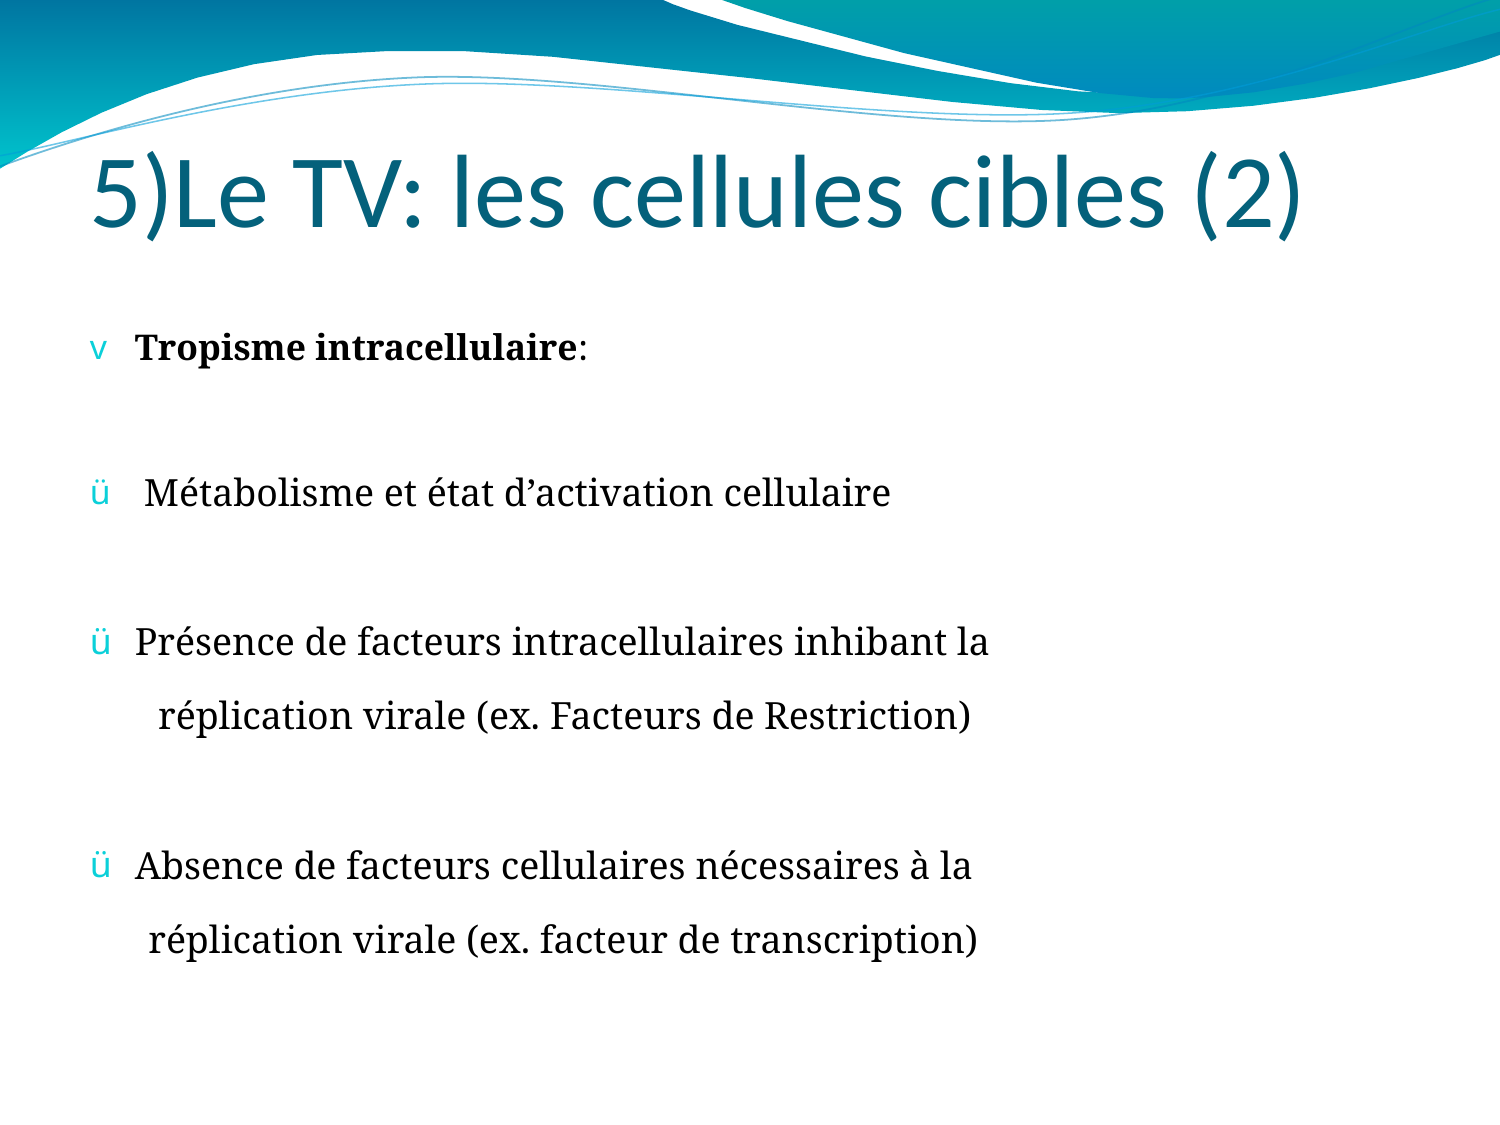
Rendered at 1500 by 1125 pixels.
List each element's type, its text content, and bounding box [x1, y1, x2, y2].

list Tropisme intracellulaire: Métabolisme et état d’activation cellulaire Présence de facteurs intracellulaires inhibant la réplication virale (ex. Facteurs de Restriction) Absence de facteurs cellulaires nécessaires à la réplication virale (ex. facteur de transcription) [75, 317, 1425, 1038]
title 5)Le TV: les cellules cibles (2) [75, 115, 1425, 303]
